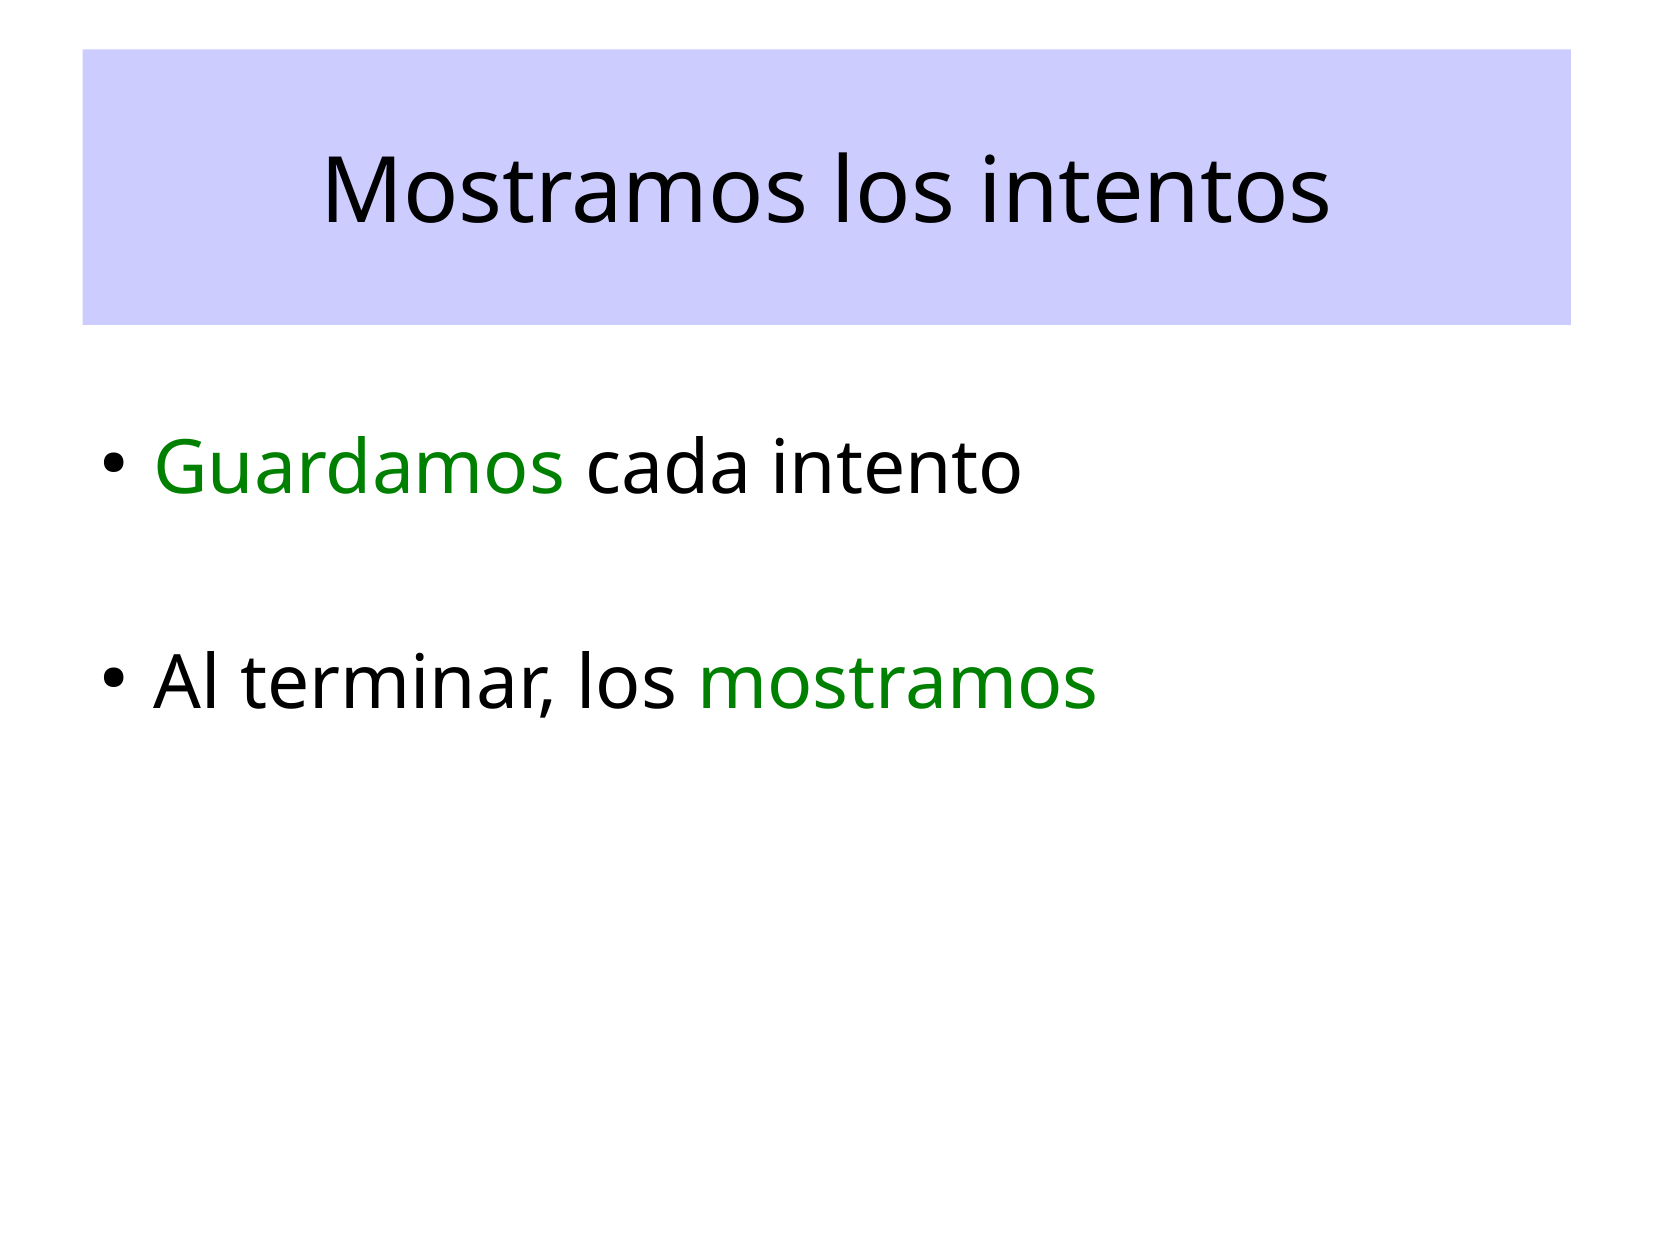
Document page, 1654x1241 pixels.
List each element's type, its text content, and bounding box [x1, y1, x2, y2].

title Mostramos los intentos [82, 56, 1571, 318]
list Guardamos cada intento Al terminar, los mostramos [82, 413, 1571, 1232]
